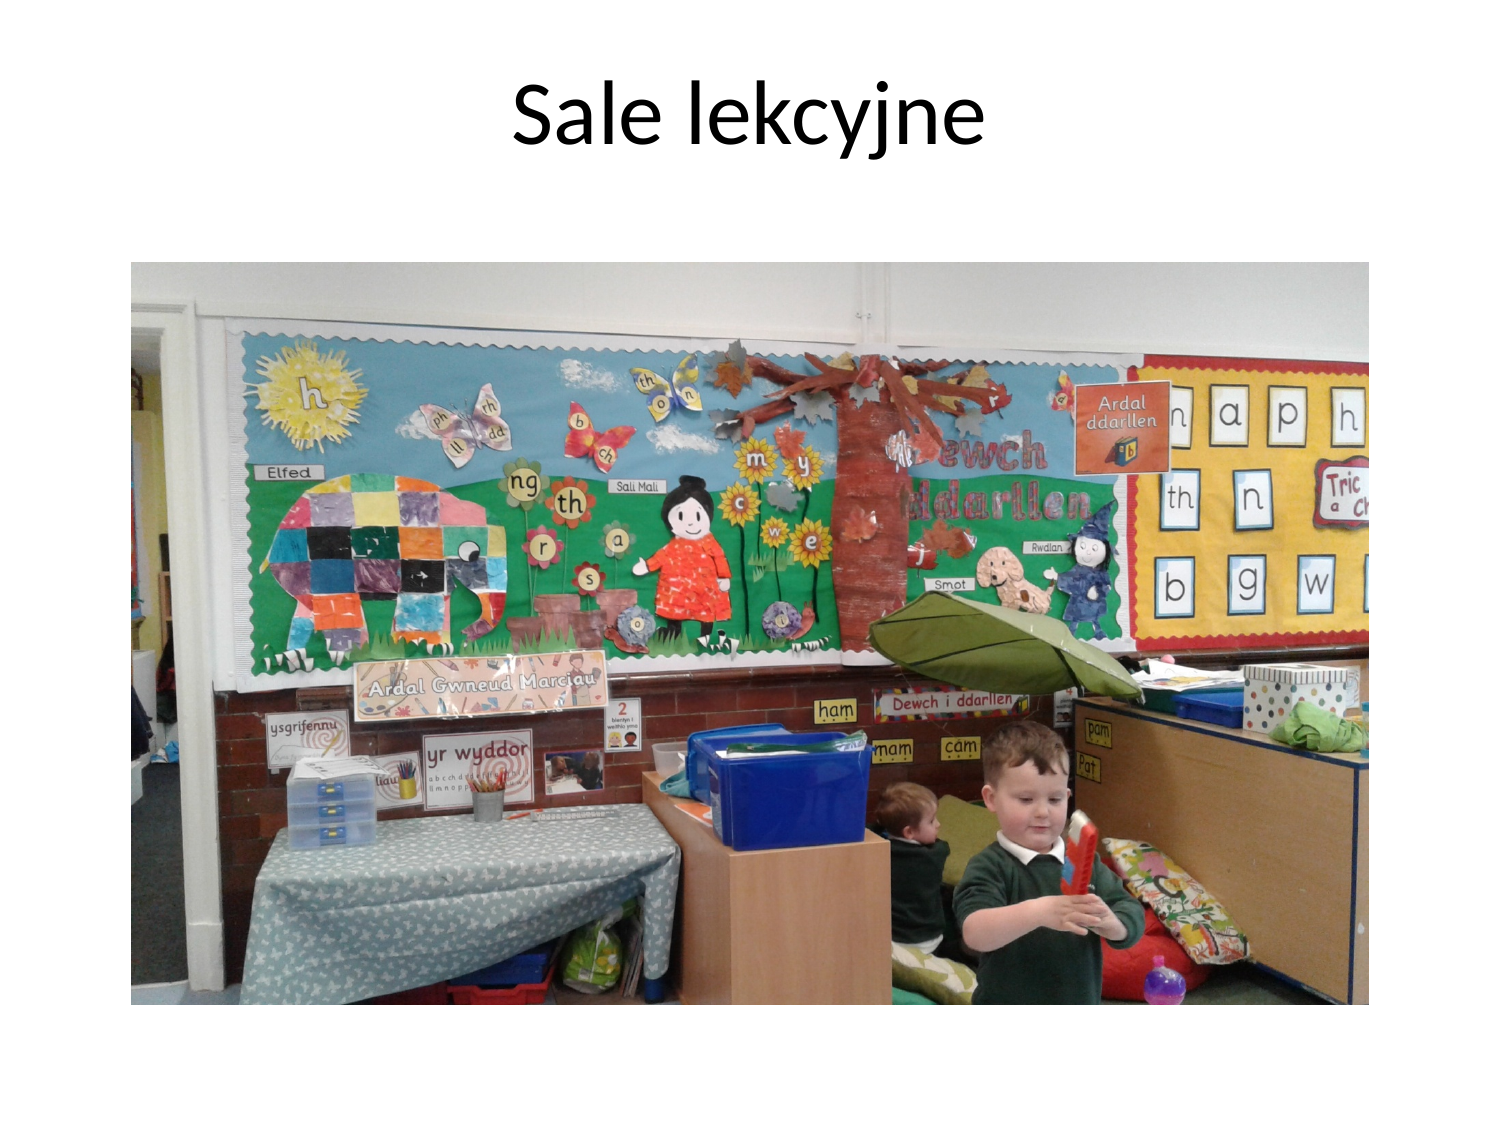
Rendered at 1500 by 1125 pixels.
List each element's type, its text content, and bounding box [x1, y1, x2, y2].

title Sale lekcyjne [75, 45, 1425, 233]
picture [131, 262, 1369, 1005]
